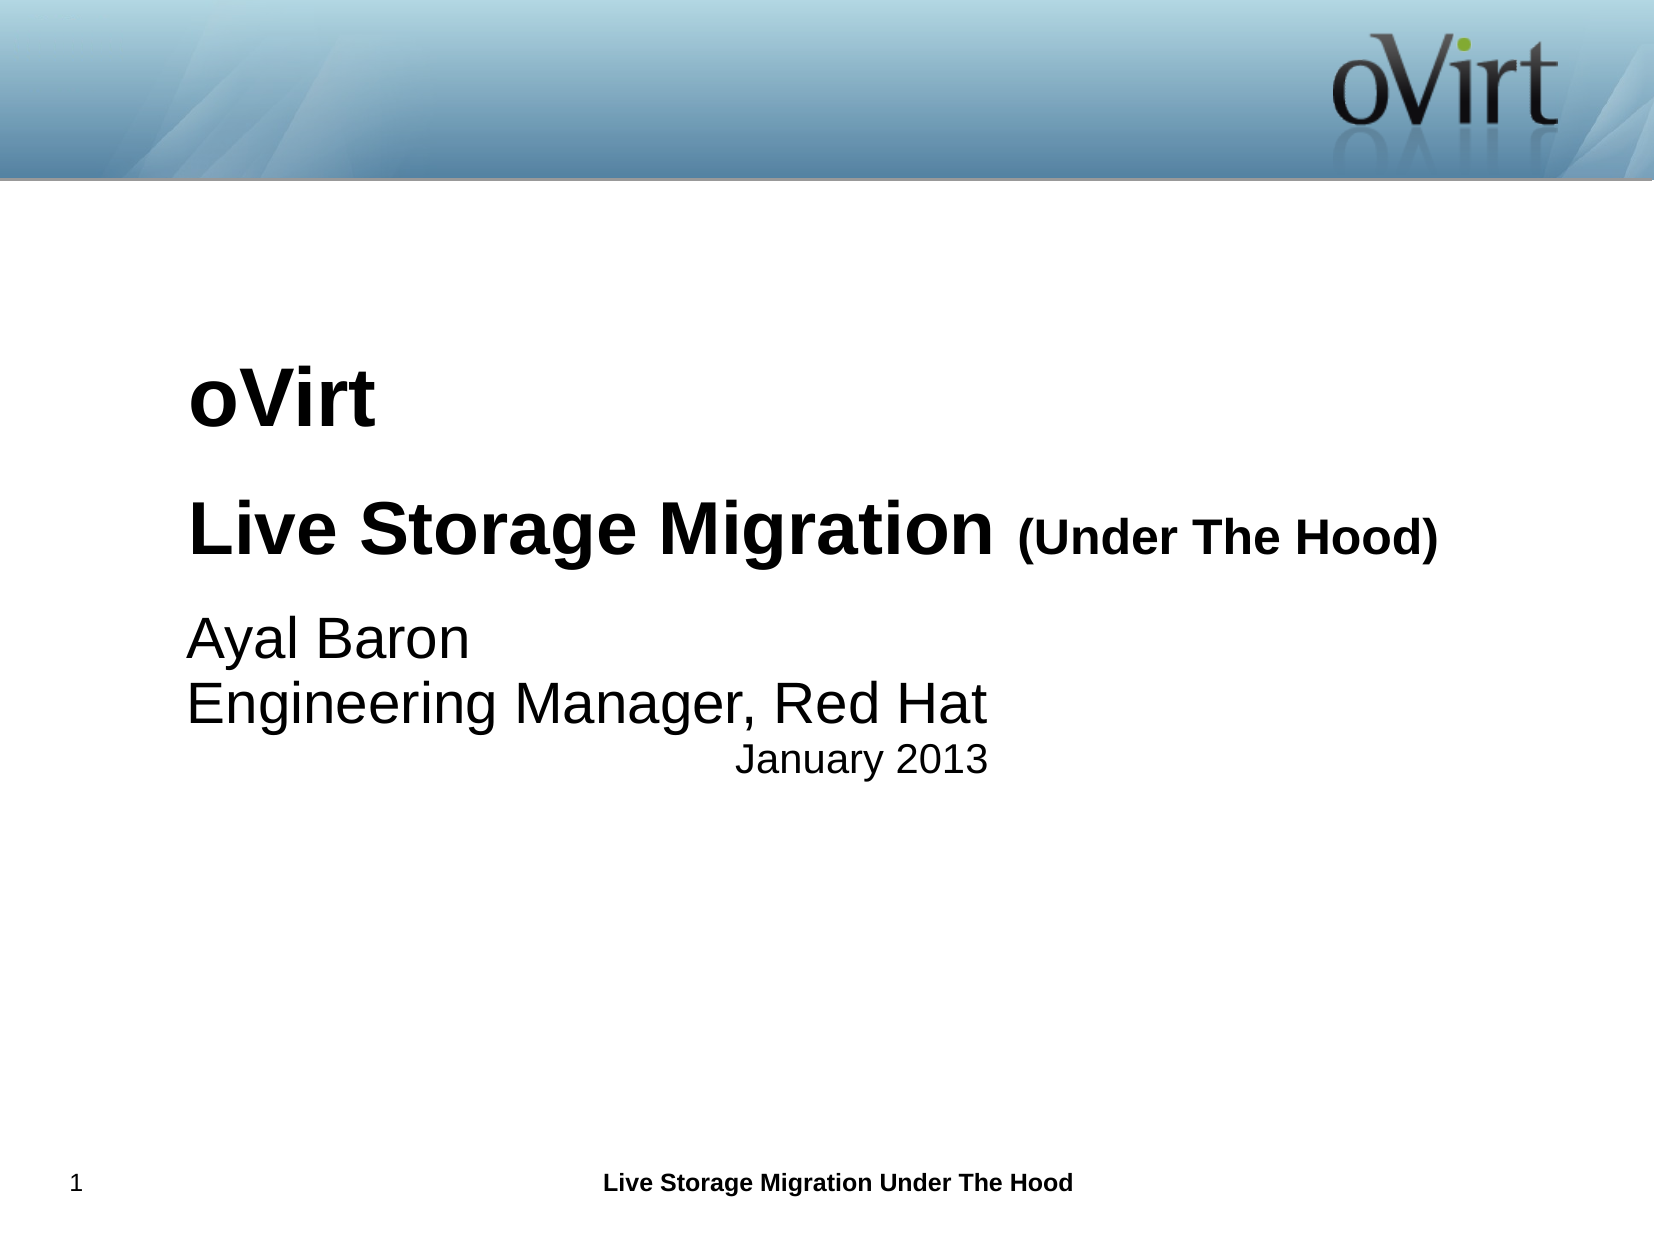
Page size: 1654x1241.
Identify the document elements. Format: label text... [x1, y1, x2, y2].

text_box oVirt Live Storage Migration (Under The Hood) [173, 297, 1524, 532]
text_box Ayal Baron Engineering Manager, Red Hat January 2013 [172, 566, 1252, 758]
picture [1333, 25, 1558, 175]
